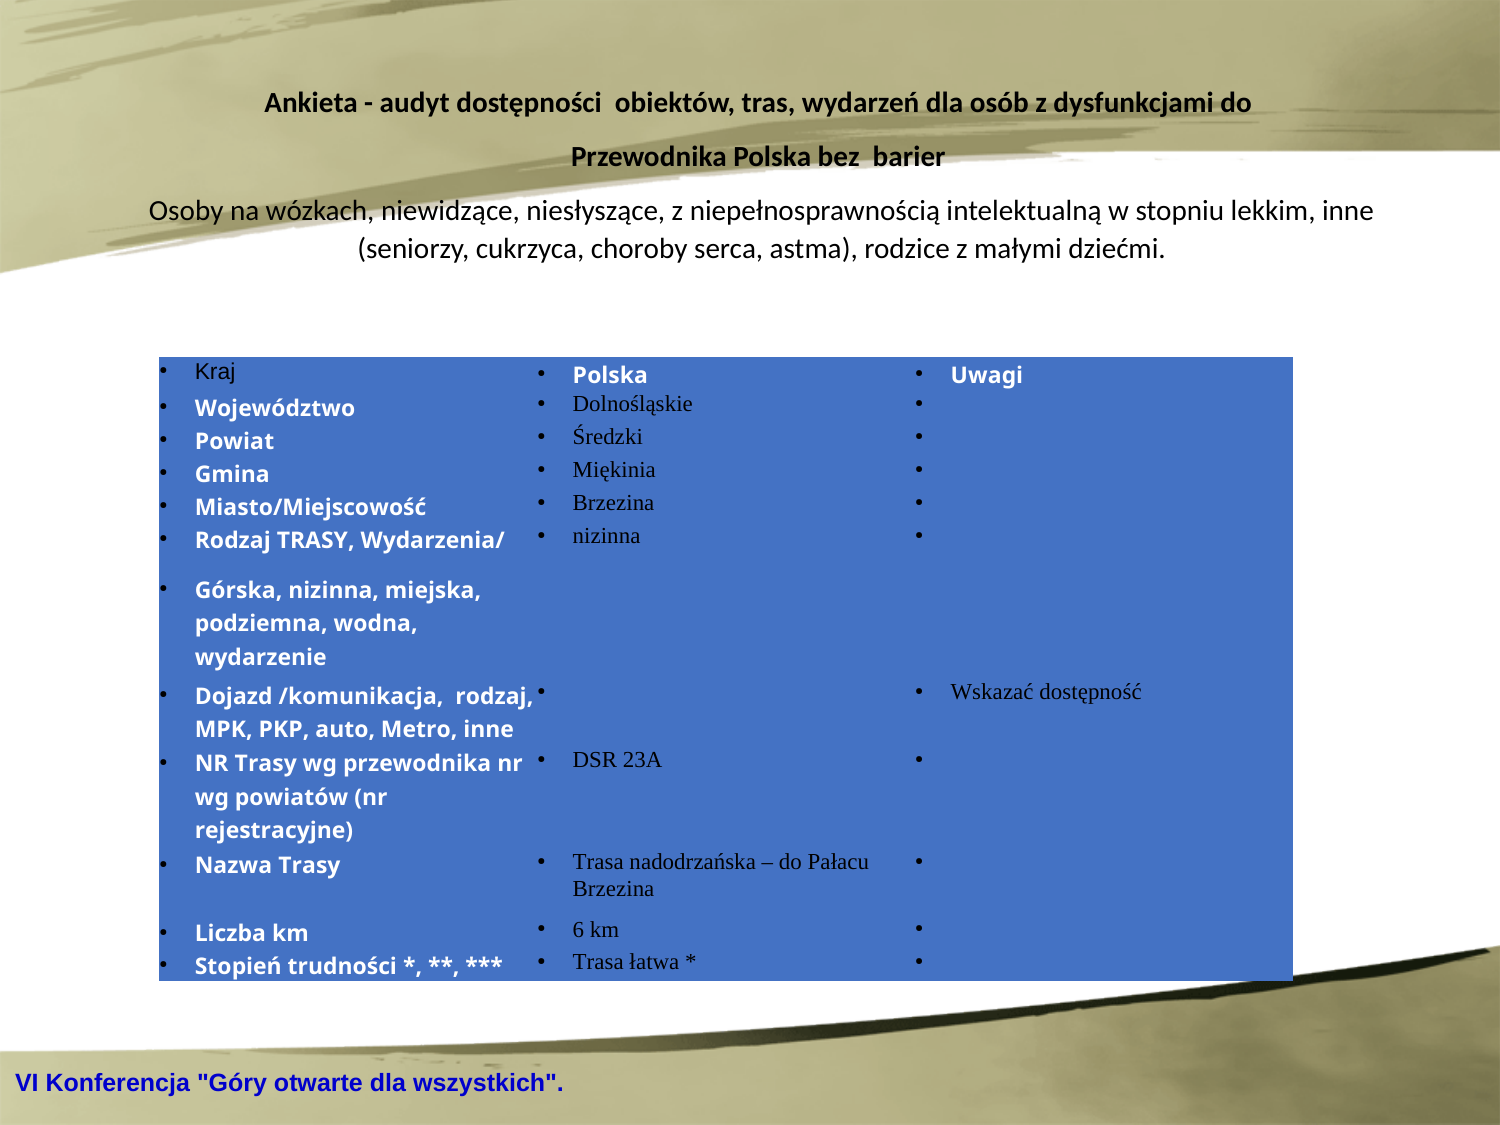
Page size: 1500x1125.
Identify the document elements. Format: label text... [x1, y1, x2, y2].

table_cell [915, 745, 1293, 847]
table_cell Gmina [159, 456, 537, 489]
text_box VI Konferencja "Góry otwarte dla wszystkich". [0, 1058, 609, 1104]
table_cell [915, 489, 1293, 522]
table_cell [915, 522, 1293, 678]
table_cell [915, 456, 1293, 489]
table_cell Brzezina [537, 489, 915, 522]
table_cell Liczba km [159, 915, 537, 948]
table_cell nizinna [537, 522, 915, 678]
table_cell NR Trasy wg przewodnika nr wg powiatów (nr rejestracyjne) [159, 745, 537, 847]
table_cell Miasto/Miejscowość [159, 489, 537, 522]
text_box Ankieta - audyt dostępności obiektów, tras, wydarzeń dla osób z dysfunkcjami do Przewodnika Polska bez barier Osoby na wózkach, niewidzące, niesłyszące, z niepełnosprawnością intelektualną w stopniu lekkim, inne (seniorzy, cukrzyca, choroby serca, astma), rodzice z małymi dziećmi. [88, 35, 1436, 310]
table_cell Trasa nadodrzańska – do Pałacu Brzezina [537, 847, 915, 915]
table_cell [915, 915, 1293, 948]
table_cell [915, 423, 1293, 456]
table_cell Miękinia [537, 456, 915, 489]
picture [0, 0, 1500, 275]
table_cell [915, 390, 1293, 423]
table_cell DSR 23A [537, 745, 915, 847]
table_cell Trasa łatwa * [537, 948, 915, 981]
table_cell Województwo [159, 390, 537, 423]
table_cell Powiat [159, 423, 537, 456]
table_cell 6 km [537, 915, 915, 948]
table_cell Stopień trudności *, **, *** [159, 948, 537, 981]
table_cell Dojazd /komunikacja, rodzaj, MPK, PKP, auto, Metro, inne [159, 678, 537, 745]
table_cell Dolnośląskie [537, 390, 915, 423]
table_header Kraj [159, 357, 537, 390]
table_cell [915, 847, 1293, 915]
table_cell Rodzaj TRASY, Wydarzenia/ Górska, nizinna, miejska, podziemna, wodna, wydarzenie [159, 522, 537, 678]
table_header Uwagi [915, 357, 1293, 390]
picture [0, 945, 1500, 1125]
table_cell Wskazać dostępność [915, 678, 1293, 745]
table_header Polska [537, 357, 915, 390]
table_cell Średzki [537, 423, 915, 456]
table_cell [537, 678, 915, 745]
table_cell Nazwa Trasy [159, 847, 537, 915]
table_cell [915, 948, 1293, 981]
text_box [194, 97, 1365, 232]
